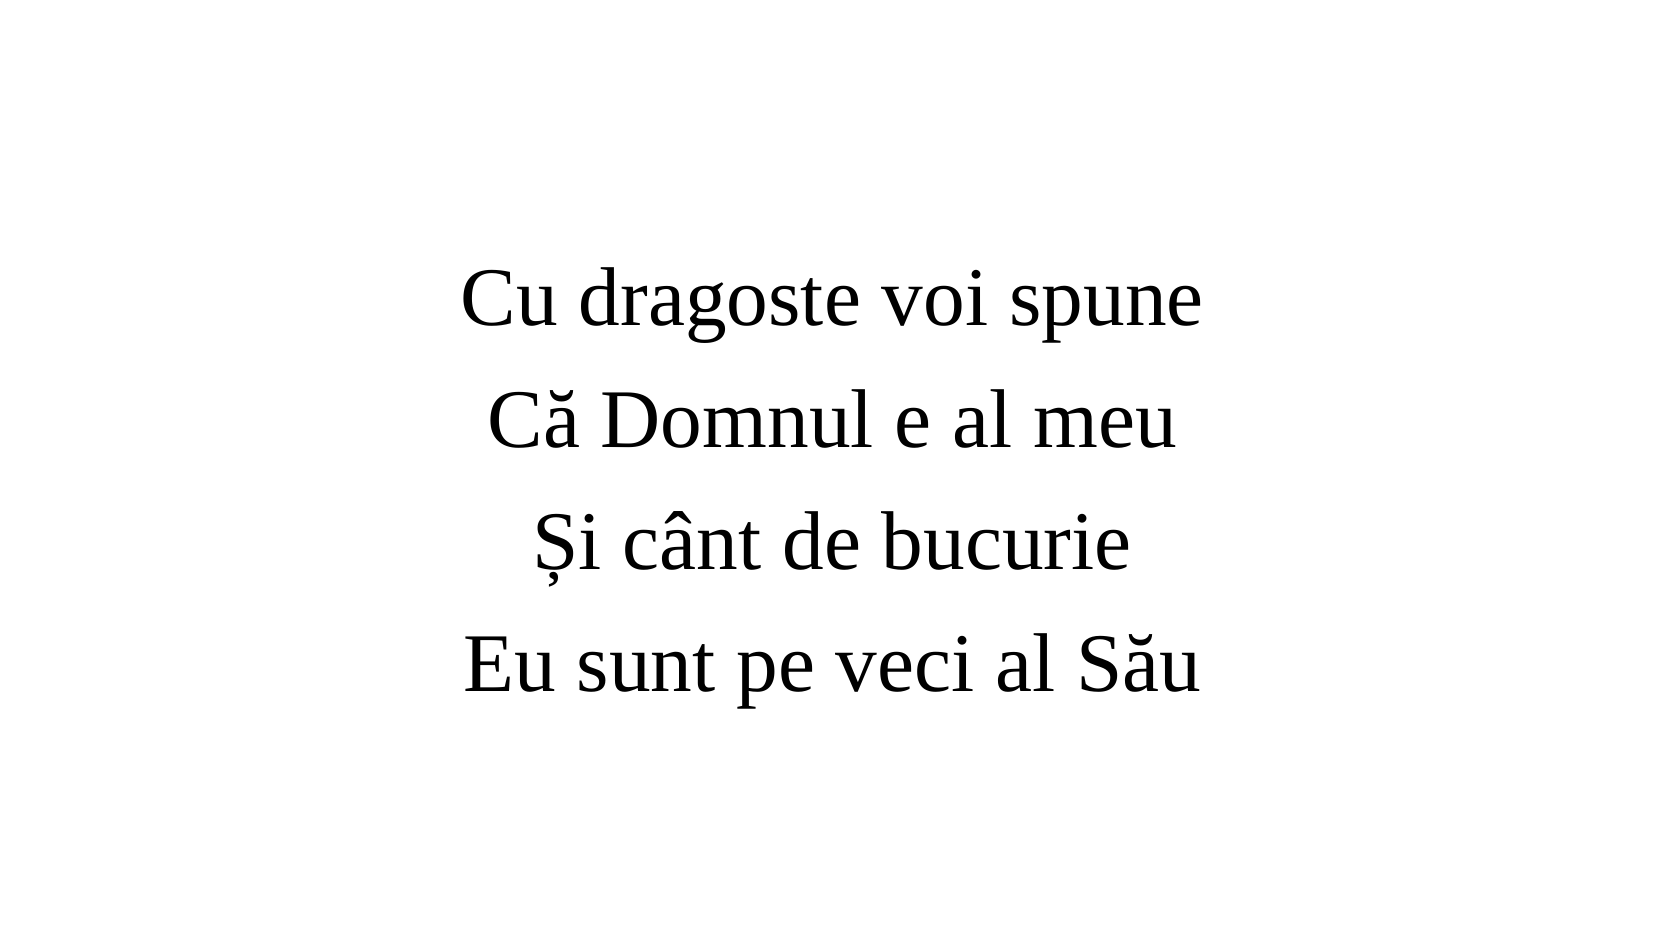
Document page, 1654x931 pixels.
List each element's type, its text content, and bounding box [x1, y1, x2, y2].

subtitle Cu dragoste voi spune Că Domnul e al meu Și cânt de bucurie Eu sunt pe veci al Său [94, 242, 1571, 709]
